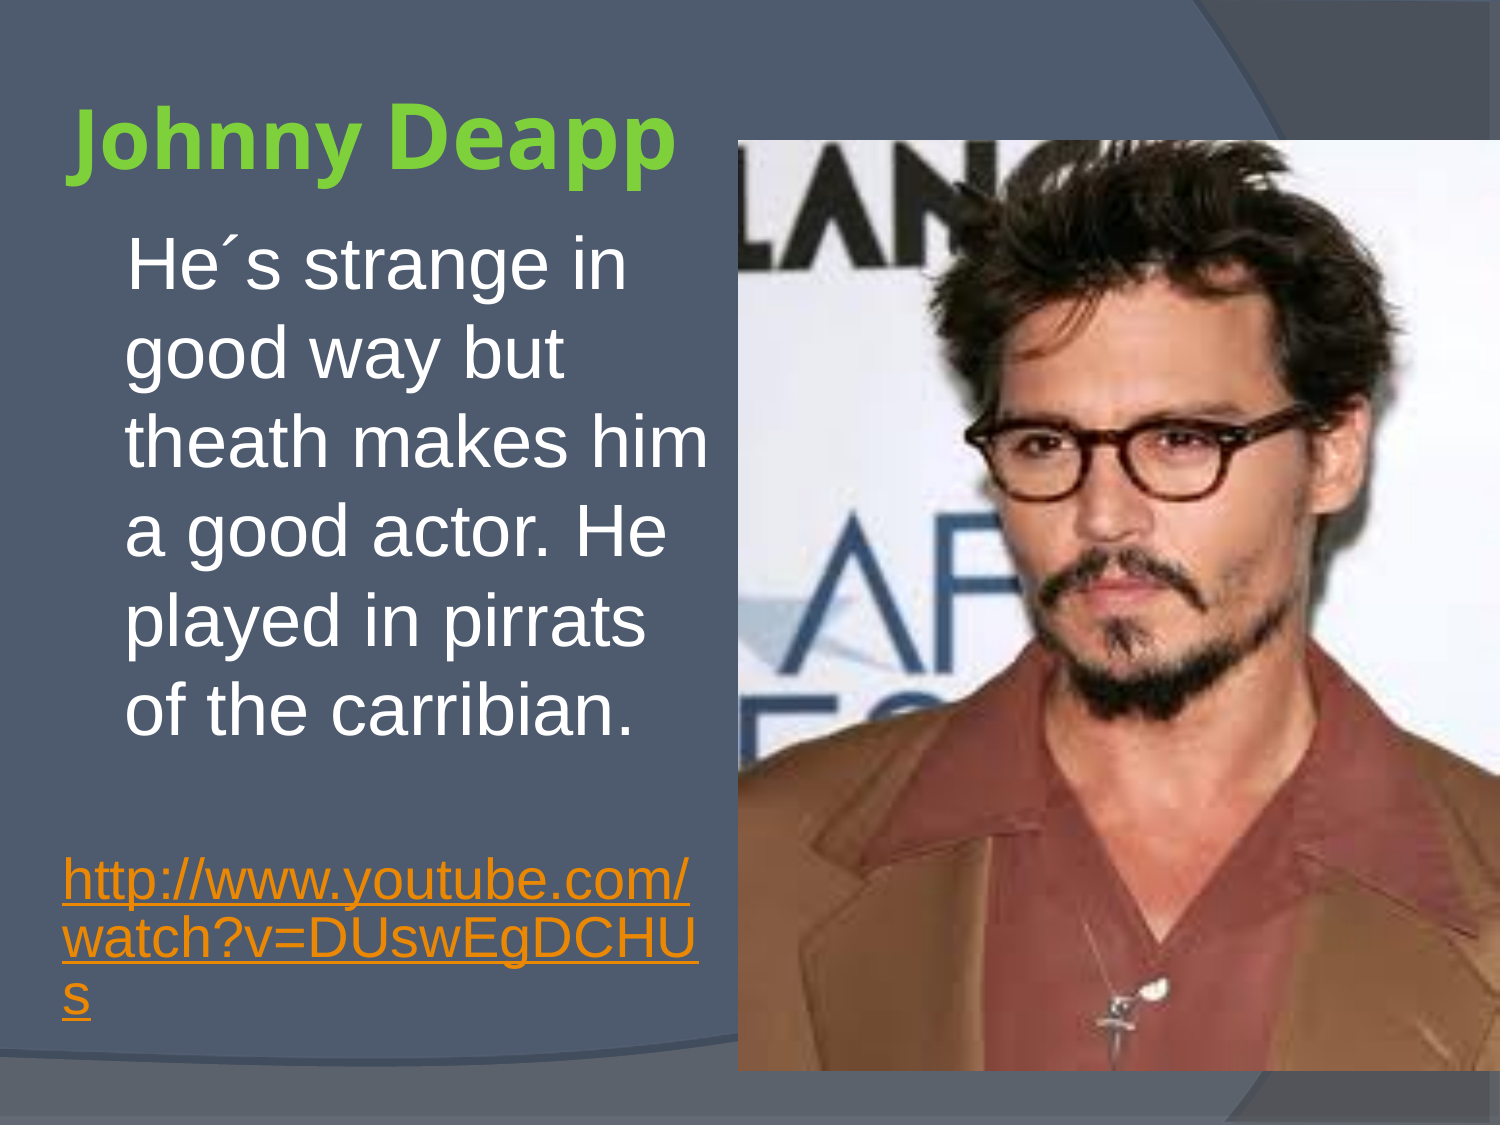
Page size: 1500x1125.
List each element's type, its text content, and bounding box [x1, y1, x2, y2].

list He´s strange in good way but theath makes him a good actor. He played in pirrats of the carribian. http://www.youtube.com/watch?v=DUswEgDCHUs [41, 208, 727, 950]
title Johnny Deapp [64, 78, 698, 198]
picture [738, 140, 1500, 1071]
